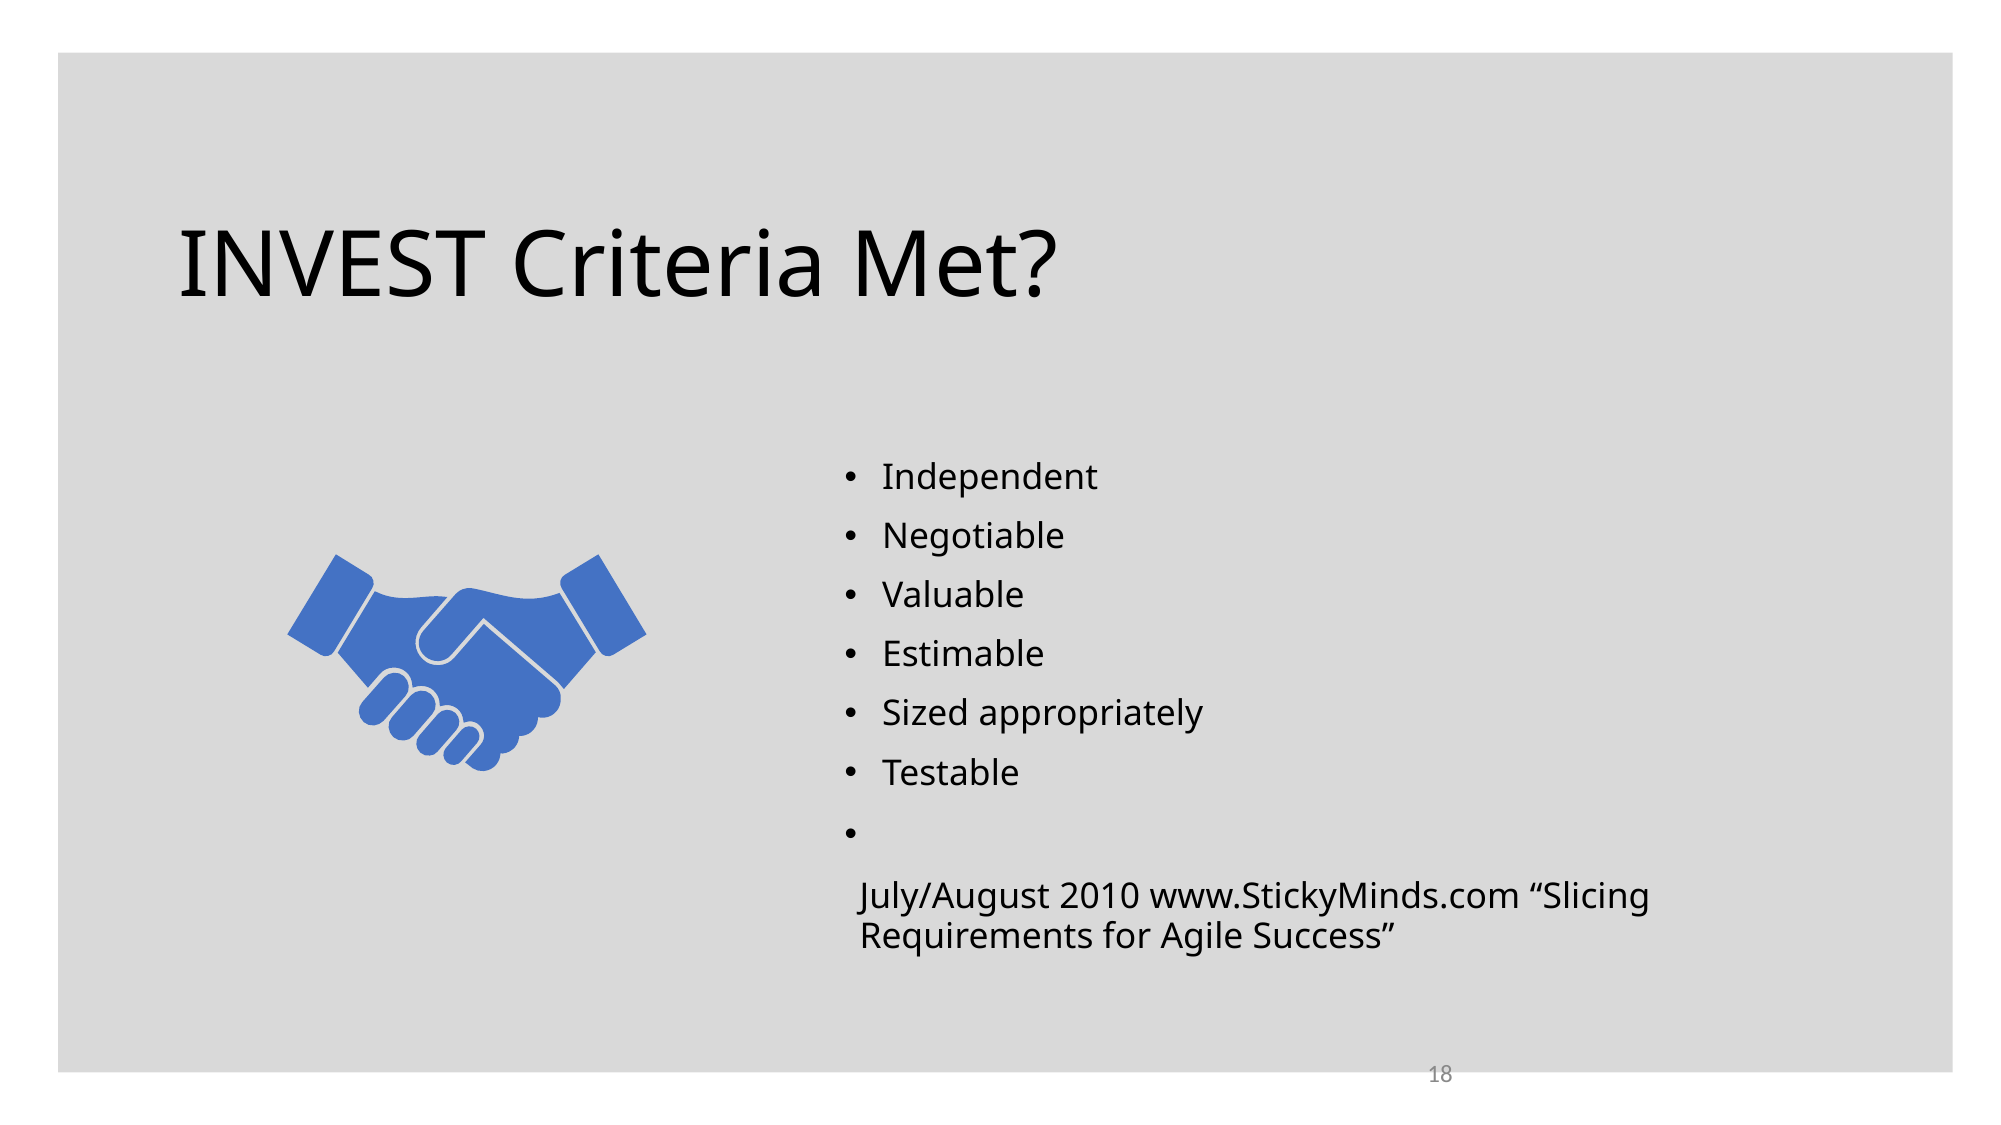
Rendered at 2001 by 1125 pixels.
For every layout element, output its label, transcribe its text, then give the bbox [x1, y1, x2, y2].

title INVEST Criteria Met? [163, 163, 1848, 371]
picture [269, 465, 665, 862]
list Independent Negotiable Valuable Estimable Sized appropriately Testable July/August 2010 www.StickyMinds.com “Slicing Requirements for Agile Success” [829, 451, 1848, 967]
text_box [58, 53, 1953, 1072]
text_box 18 [1412, 1042, 1863, 1103]
